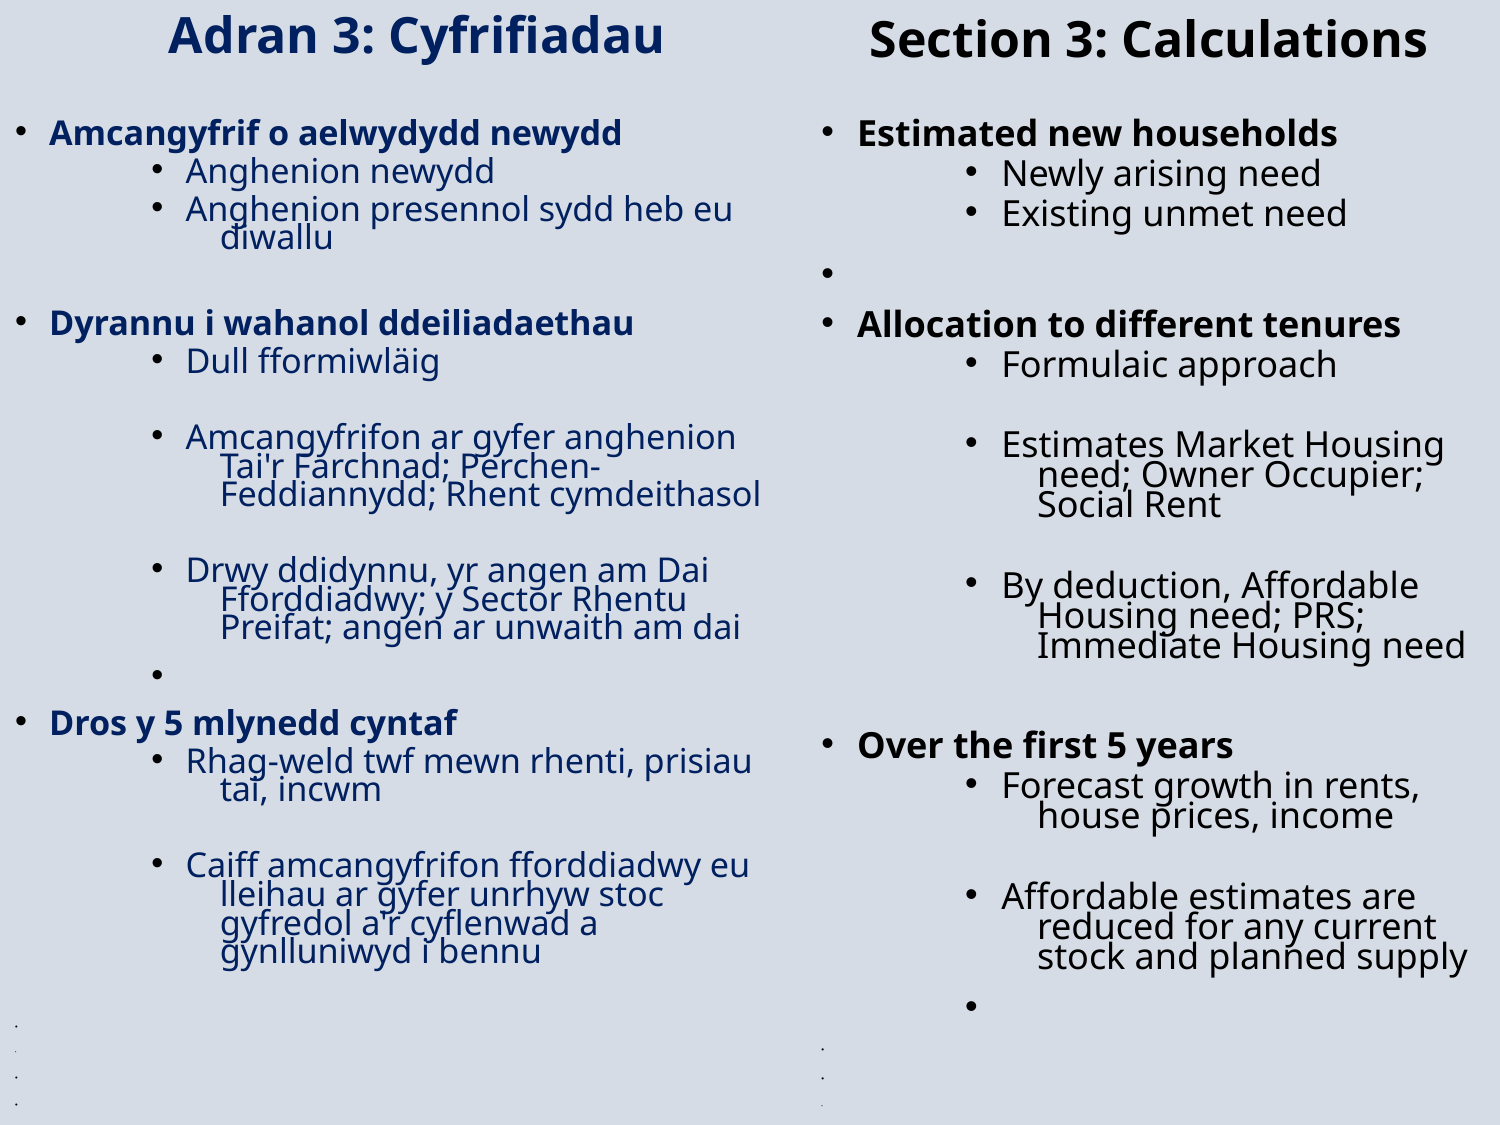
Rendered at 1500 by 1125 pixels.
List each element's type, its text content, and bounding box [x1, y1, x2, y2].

title Adran 3: Cyfrifiadau [45, 0, 789, 116]
text_box Section 3: Calculations [750, 0, 1500, 120]
text_box Estimated new households Newly arising need Existing unmet need Allocation to different tenures Formulaic approach Estimates Market Housing need; Owner Occupier; Social Rent By deduction, Affordable Housing need; PRS; Immediate Housing need Over the first 5 years Forecast growth in rents, house prices, income Affordable estimates are reduced for any current stock and planned supply [806, 120, 1492, 996]
list Amcangyfrif o aelwydydd newydd Anghenion newydd Anghenion presennol sydd heb eu diwallu Dyrannu i wahanol ddeiliadaethau Dull fformiwläig Amcangyfrifon ar gyfer anghenion Tai'r Farchnad; Perchen-Feddiannydd; Rhent cymdeithasol Drwy ddidynnu, yr angen am Dai Fforddiadwy; y Sector Rhentu Preifat; angen ar unwaith am dai Dros y 5 mlynedd cyntaf Rhag-weld twf mewn rhenti, prisiau tai, incwm Caiff amcangyfrifon fforddiadwy eu lleihau ar gyfer unrhyw stoc gyfredol a'r cyflenwad a gynlluniwyd i bennu [0, 115, 789, 1014]
